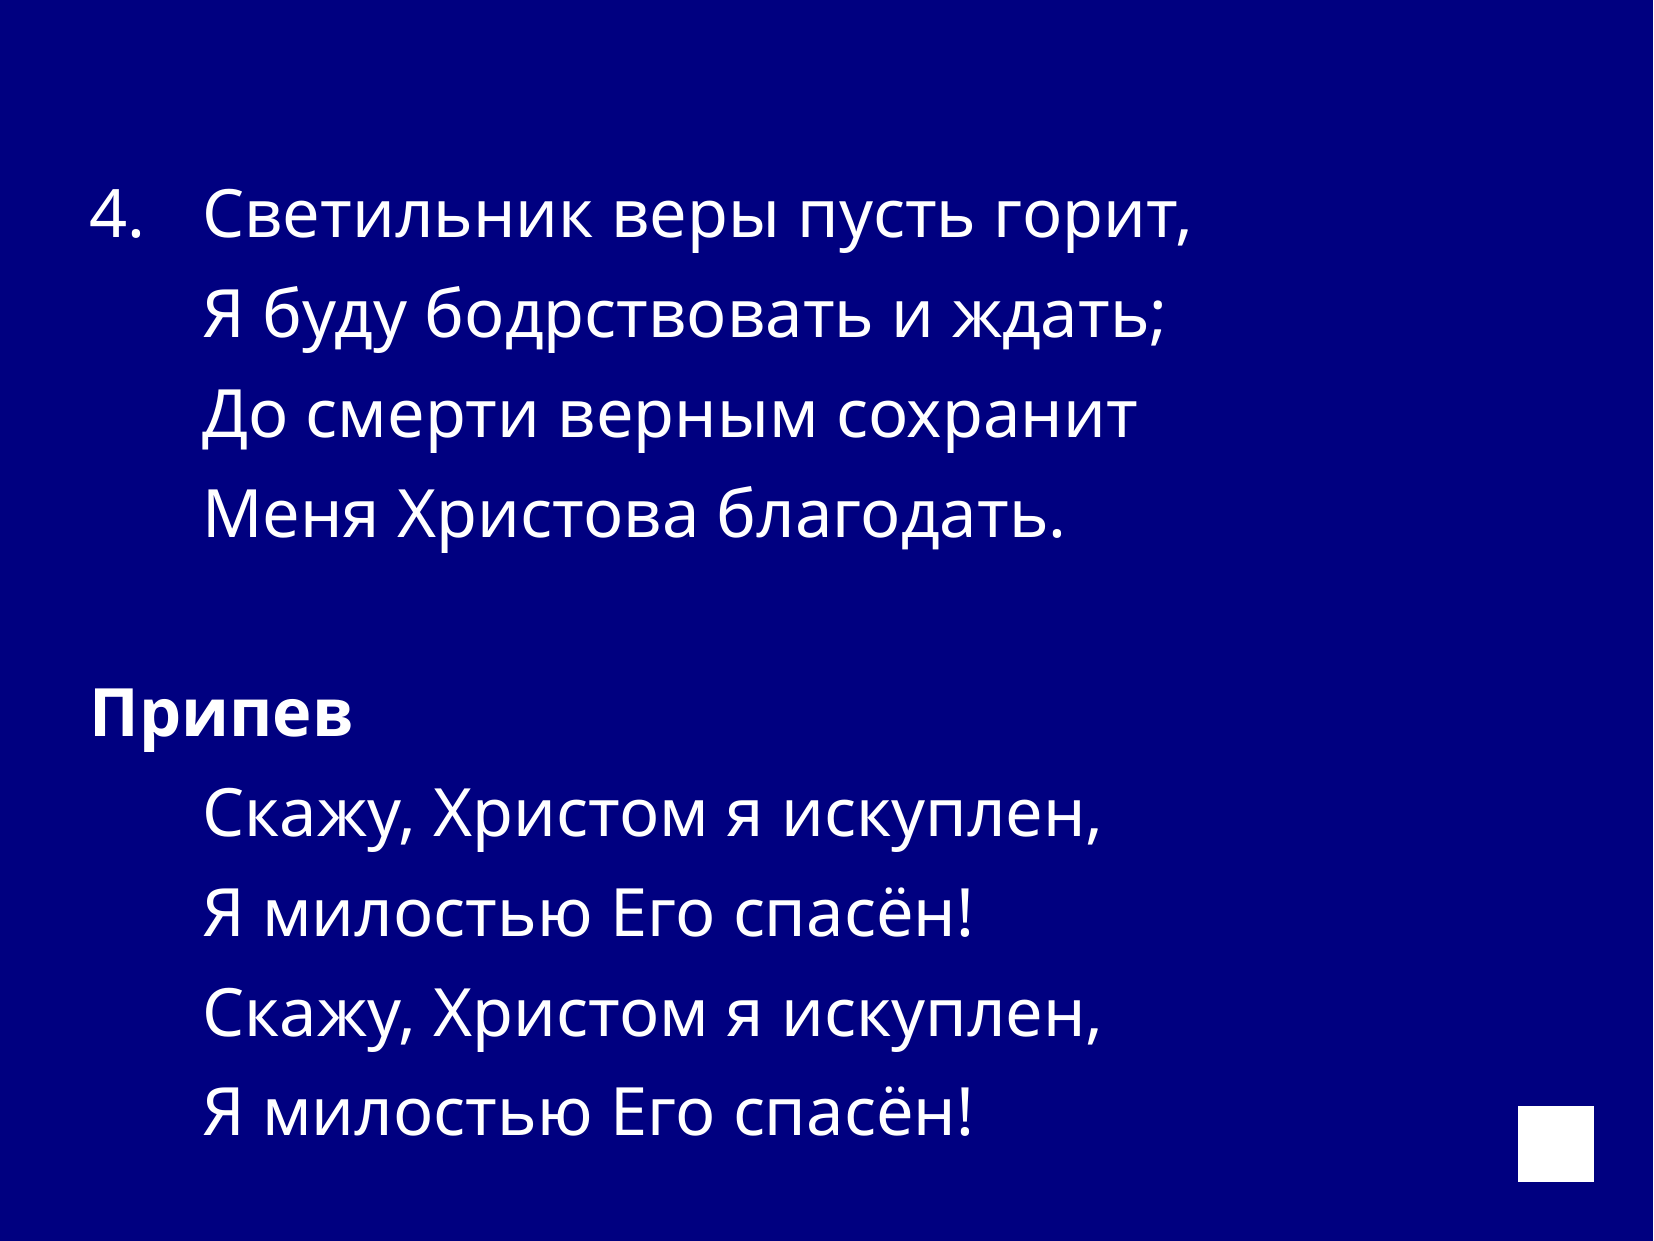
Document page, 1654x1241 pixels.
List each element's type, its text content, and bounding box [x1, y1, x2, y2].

text_box [1518, 1106, 1594, 1182]
text_box 4. Светильник веры пусть горит, Я буду бодрствовать и ждать; До смерти верным сохранит Меня Христова благодать. Припев Скажу, Христом я искуплен, Я милостью Его спасён! Скажу, Христом я искуплен, Я милостью Его спасён! [75, 150, 1576, 1163]
